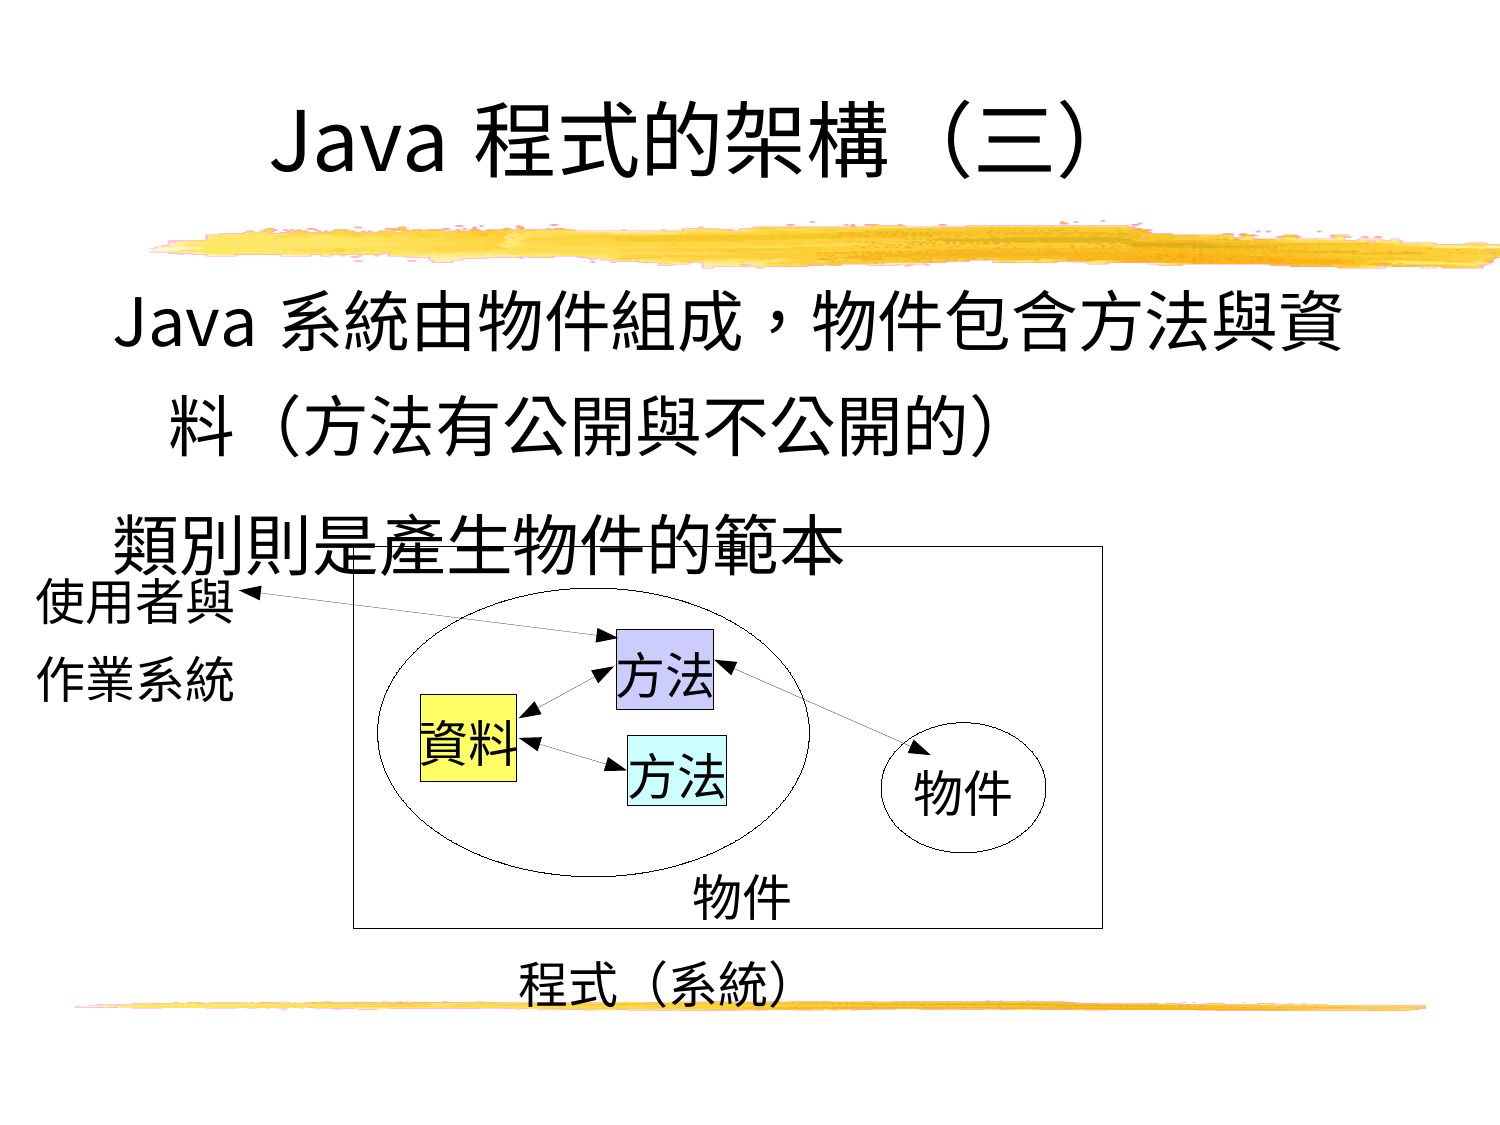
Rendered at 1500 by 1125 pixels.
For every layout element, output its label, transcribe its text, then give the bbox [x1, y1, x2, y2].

title Java程式的架構（三） [66, 35, 1342, 225]
picture [75, 999, 1426, 1013]
text_box 物件 [692, 852, 793, 906]
text_box 方法 [616, 629, 714, 710]
picture [150, 215, 1500, 279]
text_box 使用者與 作業系統 [35, 556, 236, 682]
text_box 程式（系統） [518, 939, 819, 993]
text_box 資料 [420, 694, 517, 782]
list Java系統由物件組成，物件包含方法與資料（方法有公開與不公開的） 類別則是產生物件的範本 [112, 261, 1388, 539]
text_box 物件 [881, 722, 1046, 853]
text_box 方法 [627, 735, 727, 806]
